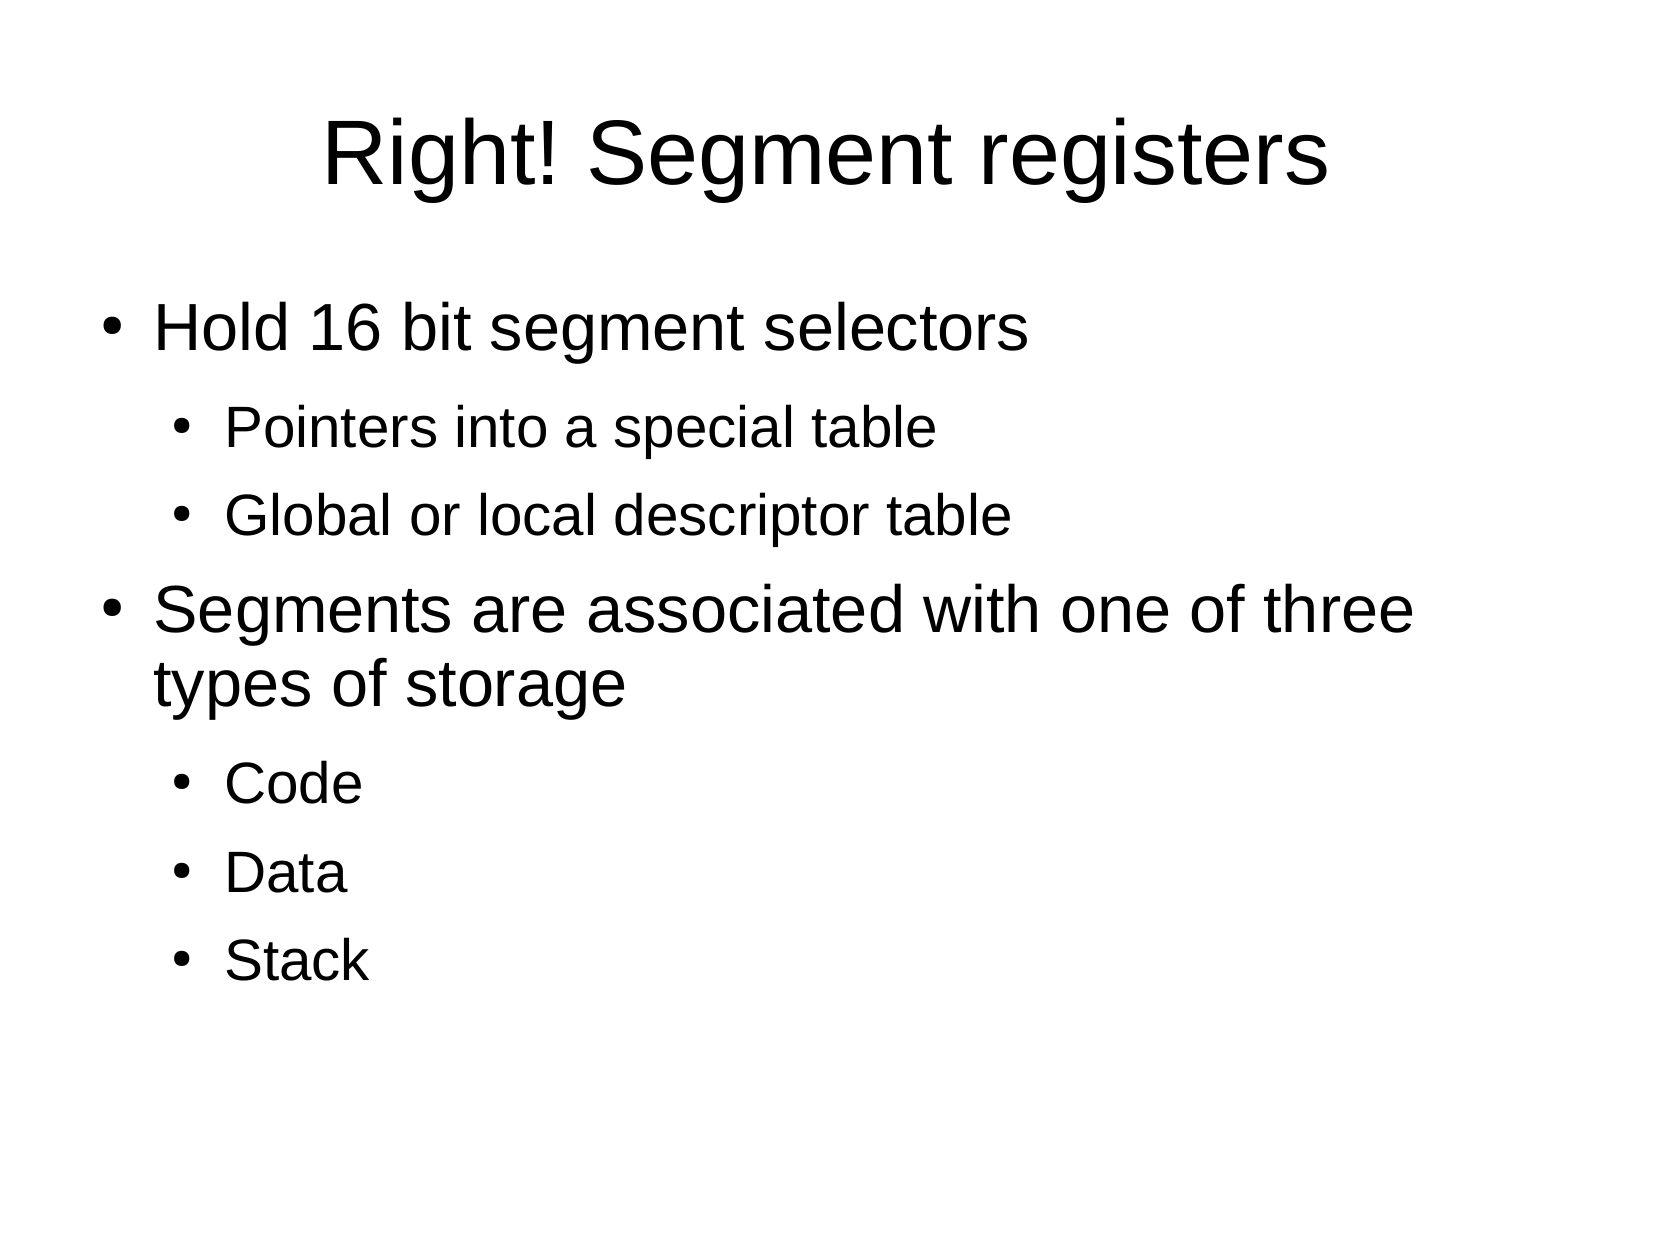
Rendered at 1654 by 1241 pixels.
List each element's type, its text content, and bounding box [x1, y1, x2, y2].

list Hold 16 bit segment selectors Pointers into a special table Global or local descriptor table Segments are associated with one of three types of storage Code Data Stack [82, 290, 1571, 1010]
title Right! Segment registers [82, 49, 1571, 257]
